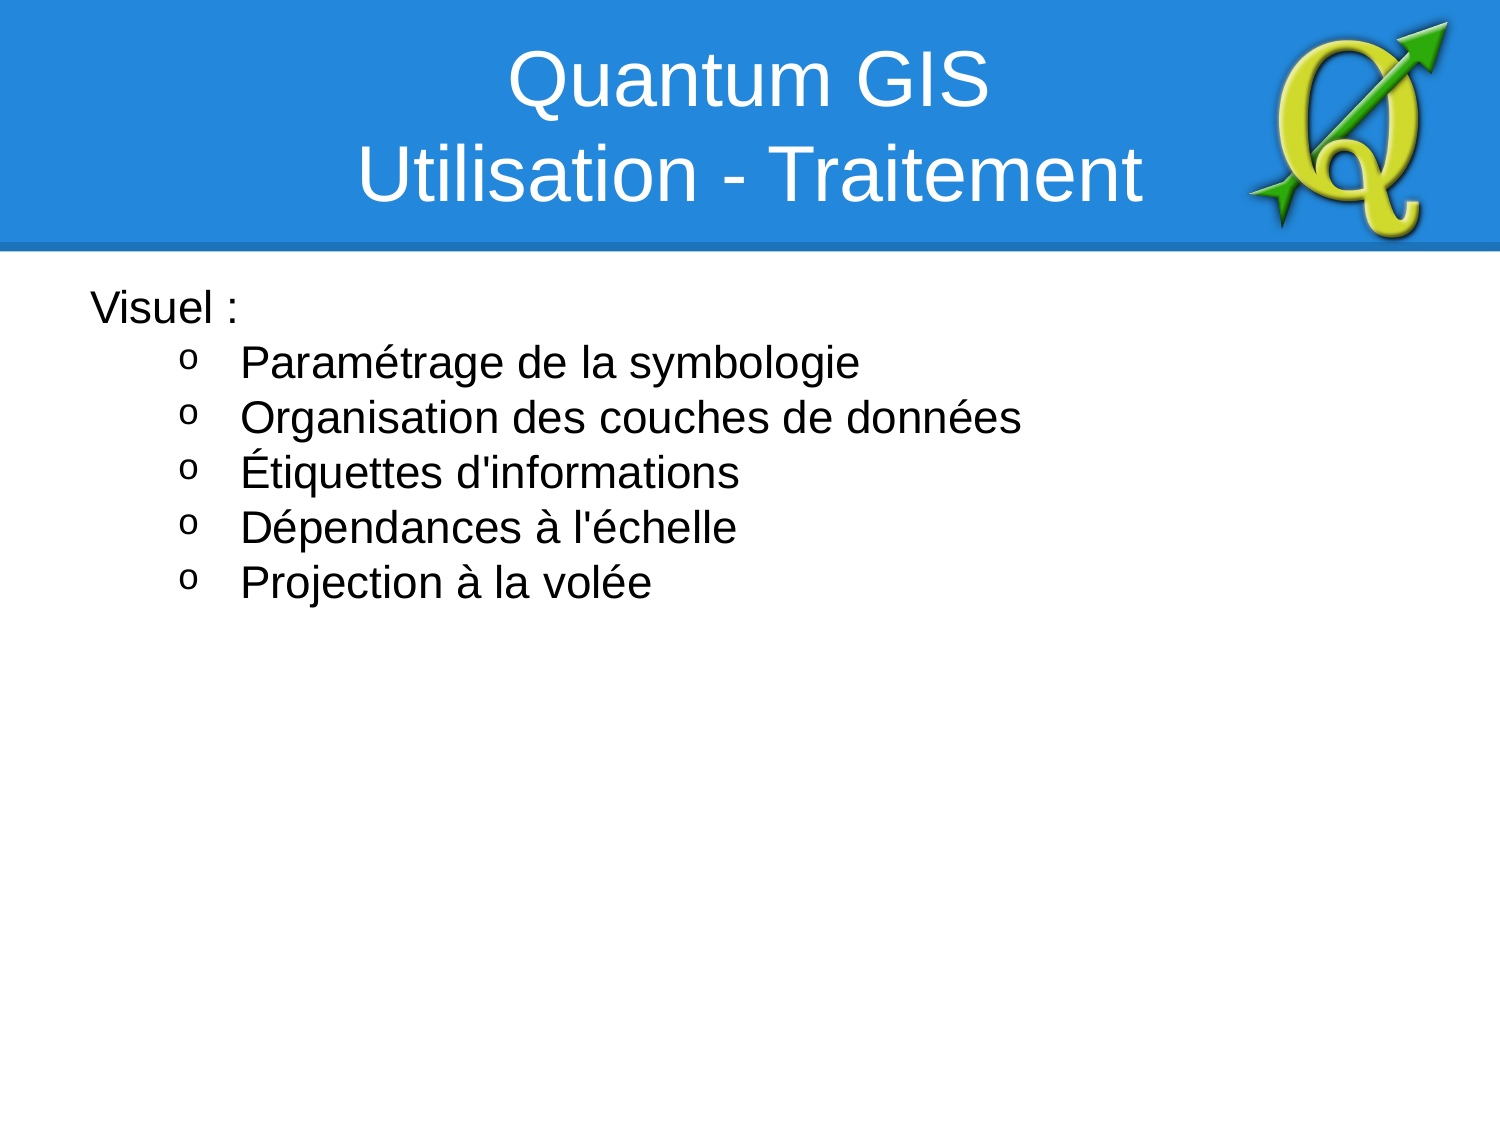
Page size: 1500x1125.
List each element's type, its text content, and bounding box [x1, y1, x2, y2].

title Quantum GIS Utilisation - Traitement [75, 12, 1238, 233]
text_box [1238, 10, 1459, 248]
list Visuel : Paramétrage de la symbologie Organisation des couches de données Étiquettes d'informations Dépendances à l'échelle Projection à la volée [75, 262, 1425, 1036]
